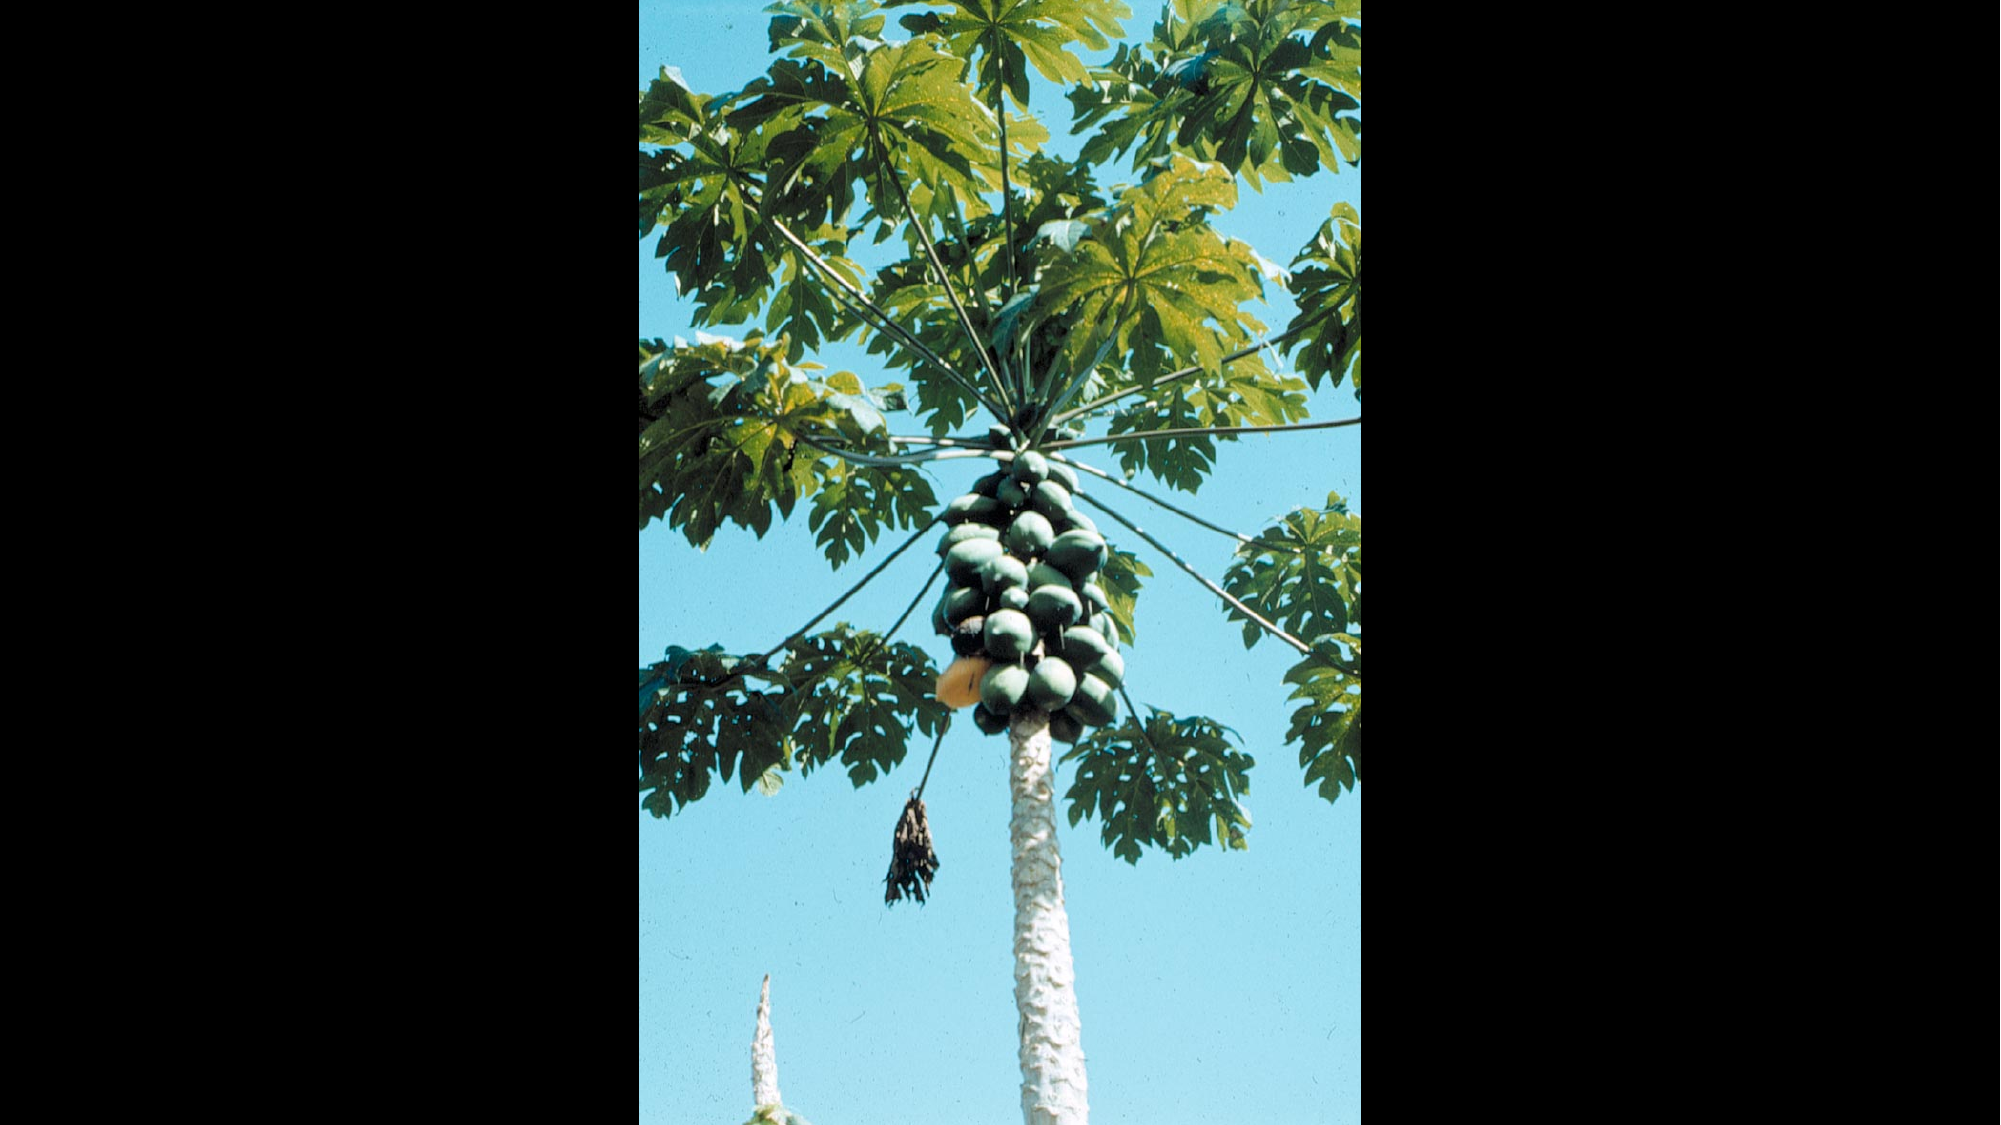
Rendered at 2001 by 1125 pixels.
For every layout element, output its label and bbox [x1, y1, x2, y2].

picture [639, 0, 1361, 1125]
